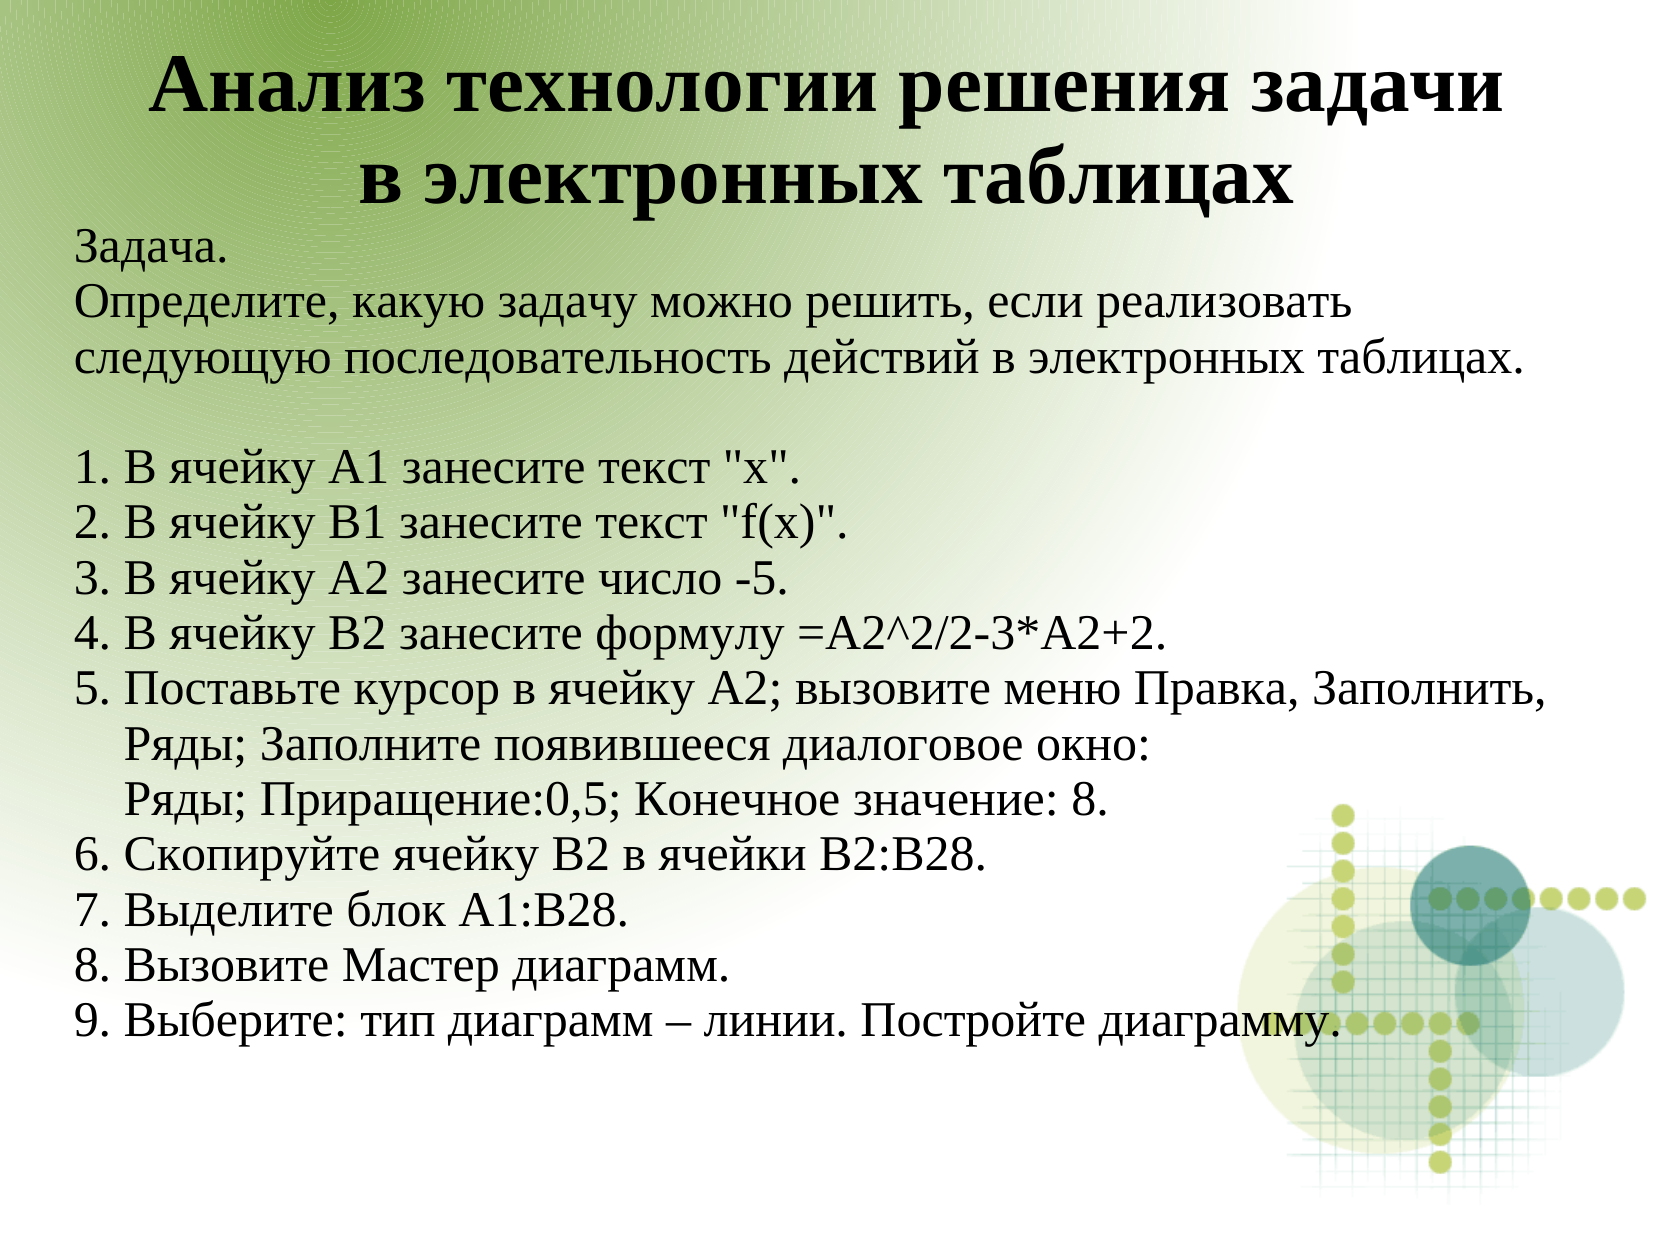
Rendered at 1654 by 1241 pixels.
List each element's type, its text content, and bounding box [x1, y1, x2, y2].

text_box Задача. Определите, какую задачу можно решить, если реализовать следующую последовательность действий в электронных таблицах. 1. В ячейку А1 занесите текст "х". 2. В ячейку B1 занесите текст "f(x)". 3. В ячейку А2 занесите число -5. 4. В ячейку B2 занесите формулу =А2^2/2-3*A2+2. 5. Поставьте курсор в ячейку А2; вызовите меню Правка, Заполнить, Ряды; Заполните появившееся диалоговое окно: Ряды; Приращение:0,5; Конечное значение: 8. 6. Скопируйте ячейку В2 в ячейки B2:B28. 7. Выделите блок А1:B28. 8. Вызовите Мастер диаграмм. 9. Выберите: тип диаграмм – линии. Постройте диаграмму. [59, 210, 1625, 1070]
picture [1224, 792, 1654, 1211]
text_box Анализ технологии решения задачи в электронных таблицах [29, 29, 1625, 230]
